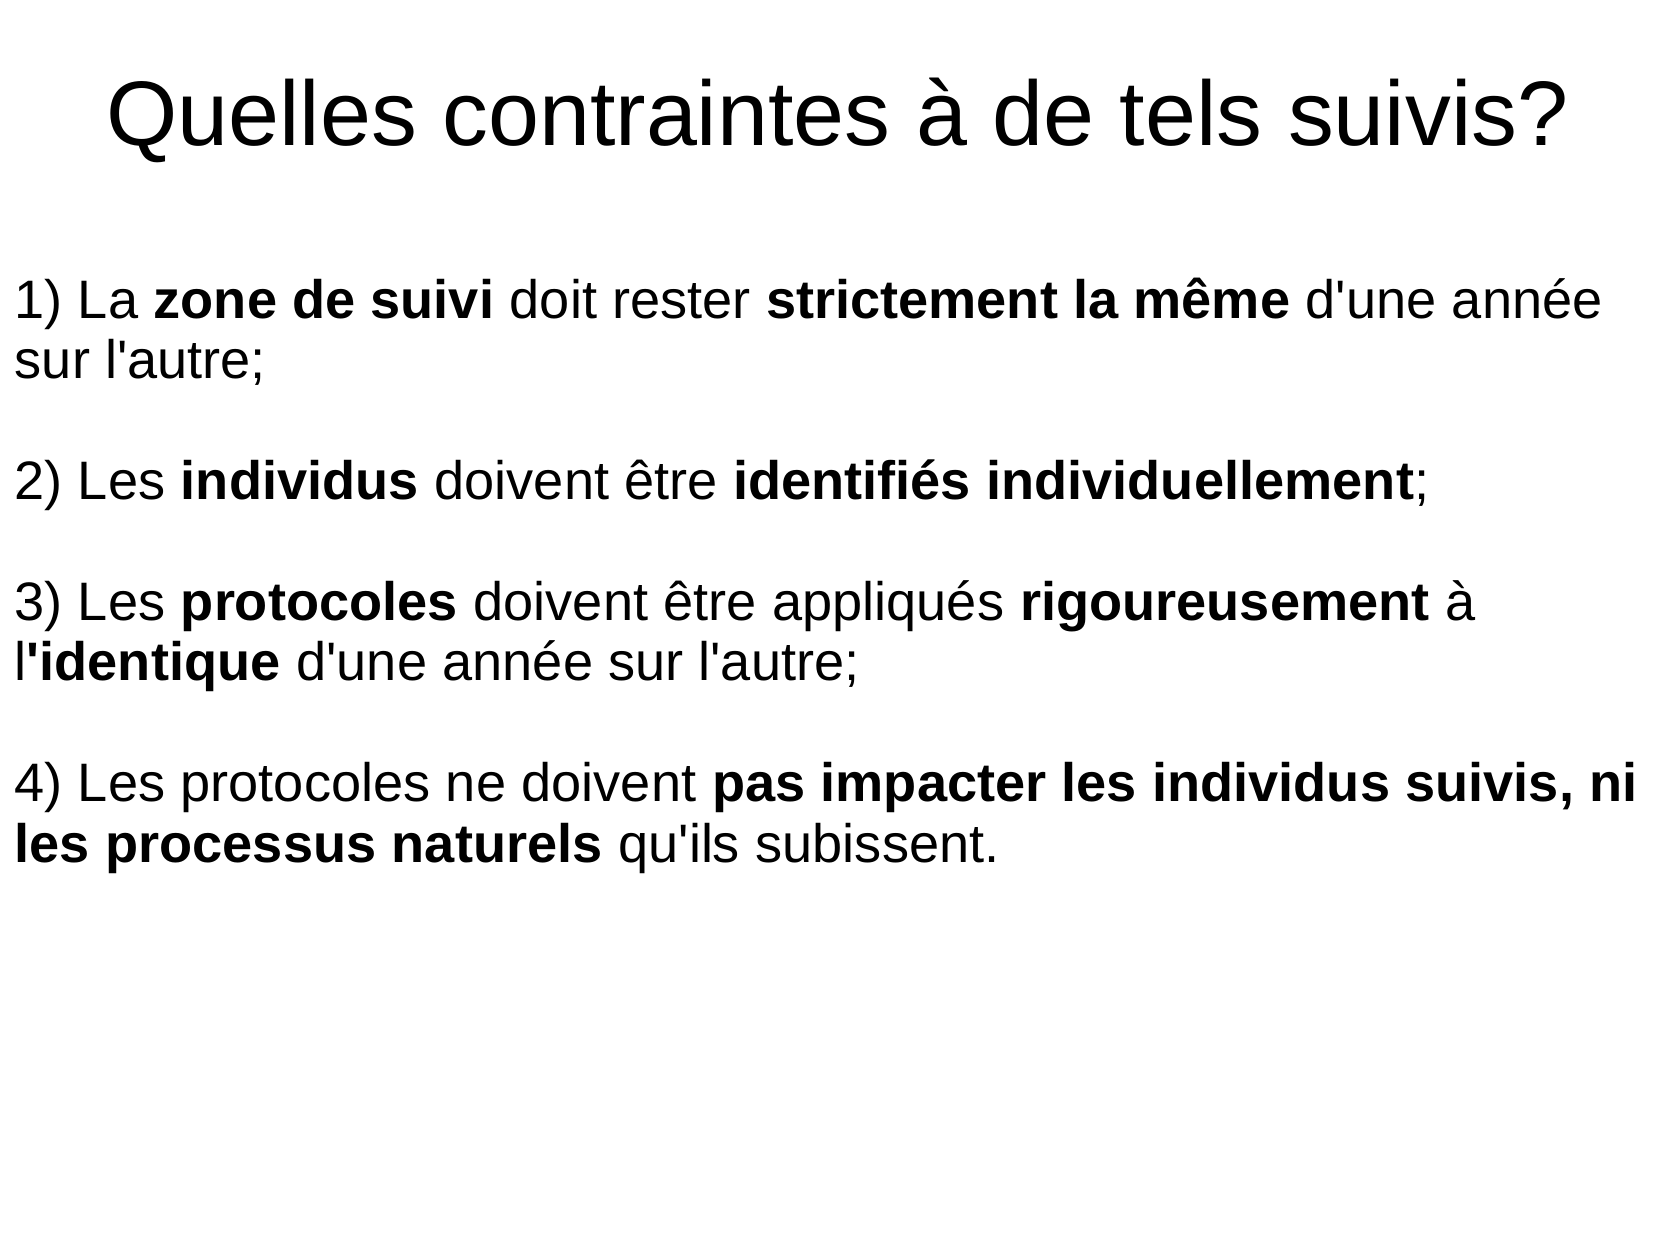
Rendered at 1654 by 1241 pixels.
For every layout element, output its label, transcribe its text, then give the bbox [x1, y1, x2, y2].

text_box 1) La zone de suivi doit rester strictement la même d'une année sur l'autre; 2) Les individus doivent être identifiés individuellement; 3) Les protocoles doivent être appliqués rigoureusement à l'identique d'une année sur l'autre; 4) Les protocoles ne doivent pas impacter les individus suivis, ni les processus naturels qu'ils subissent. [0, 215, 1654, 1241]
title Quelles contraintes à de tels suivis? [0, 8, 1654, 215]
